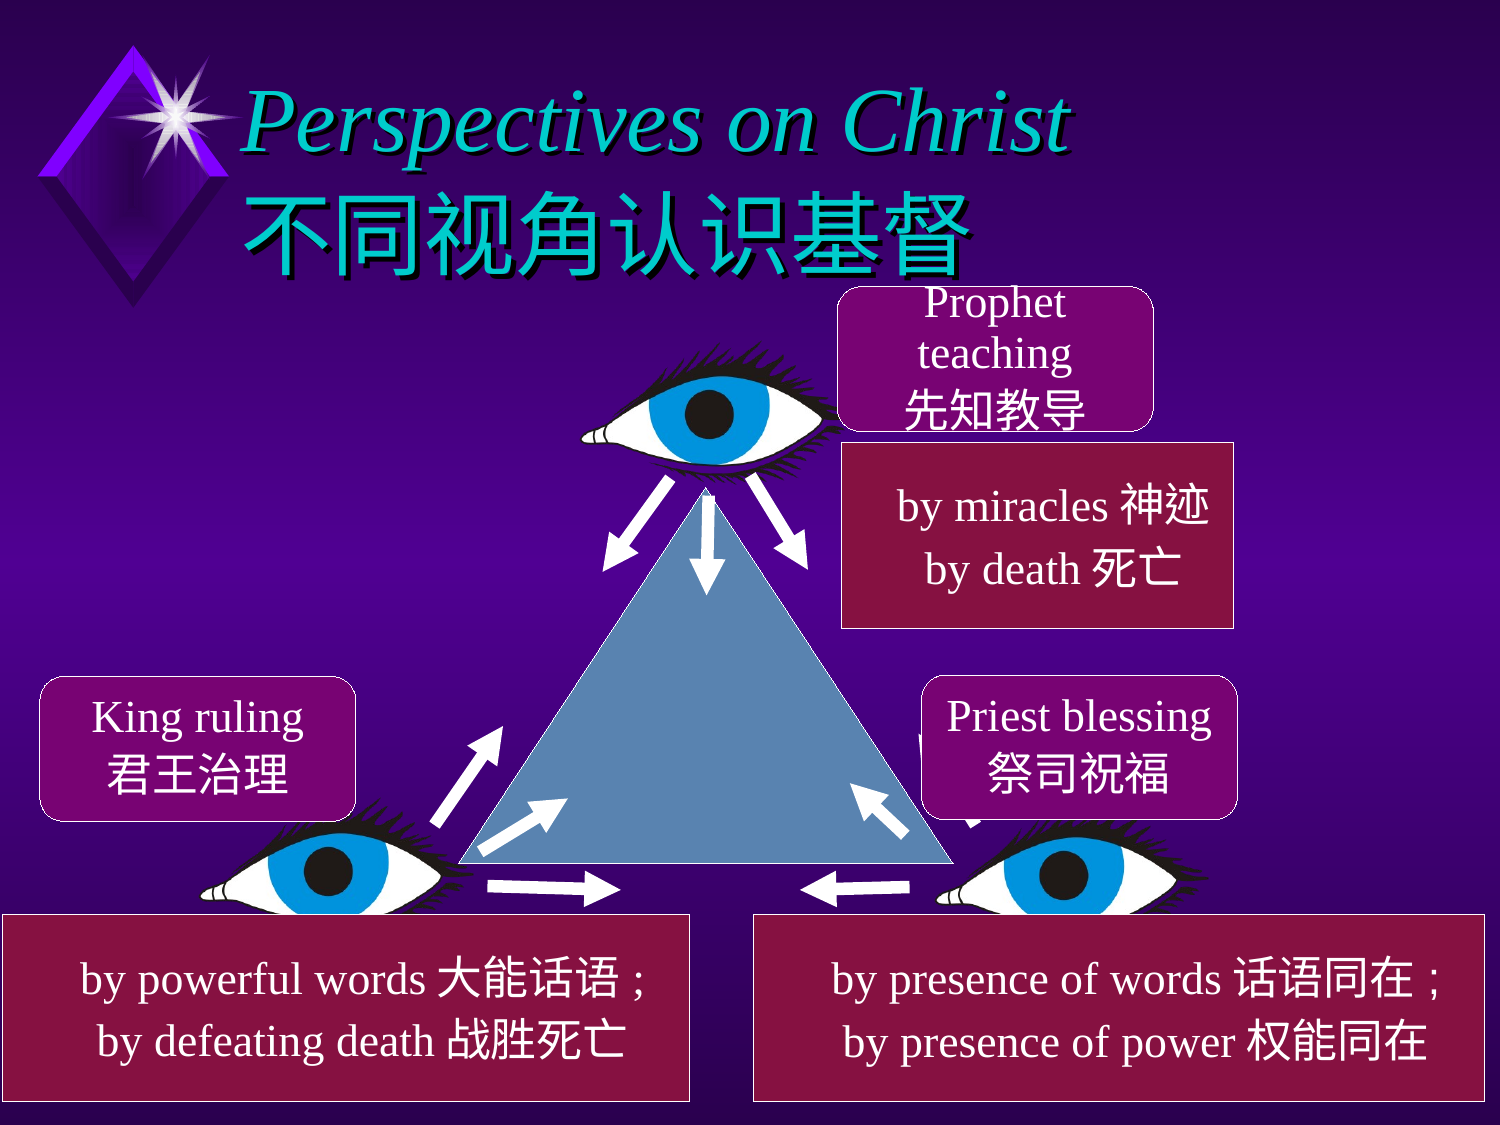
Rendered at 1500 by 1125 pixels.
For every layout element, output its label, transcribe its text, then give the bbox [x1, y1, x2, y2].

text_box by presence of words话语同在; by presence of power权能同在 [753, 914, 1485, 1102]
title Perspectives on Christ 不同视角认识基督 [224, 59, 1388, 306]
text_box Prophet teaching 先知教导 [837, 286, 1154, 432]
text_box Priest blessing 祭司祝福 [921, 675, 1238, 820]
picture [304, 846, 353, 895]
text_box by miracles神迹 by death死亡 [841, 442, 1234, 629]
picture [579, 340, 855, 485]
picture [934, 818, 1209, 914]
picture [198, 797, 474, 914]
text_box King ruling 君王治理 [39, 676, 356, 822]
text_box [474, 487, 934, 864]
text_box by powerful words大能话语; by defeating death战胜死亡 [2, 914, 690, 1102]
picture [1040, 851, 1089, 900]
